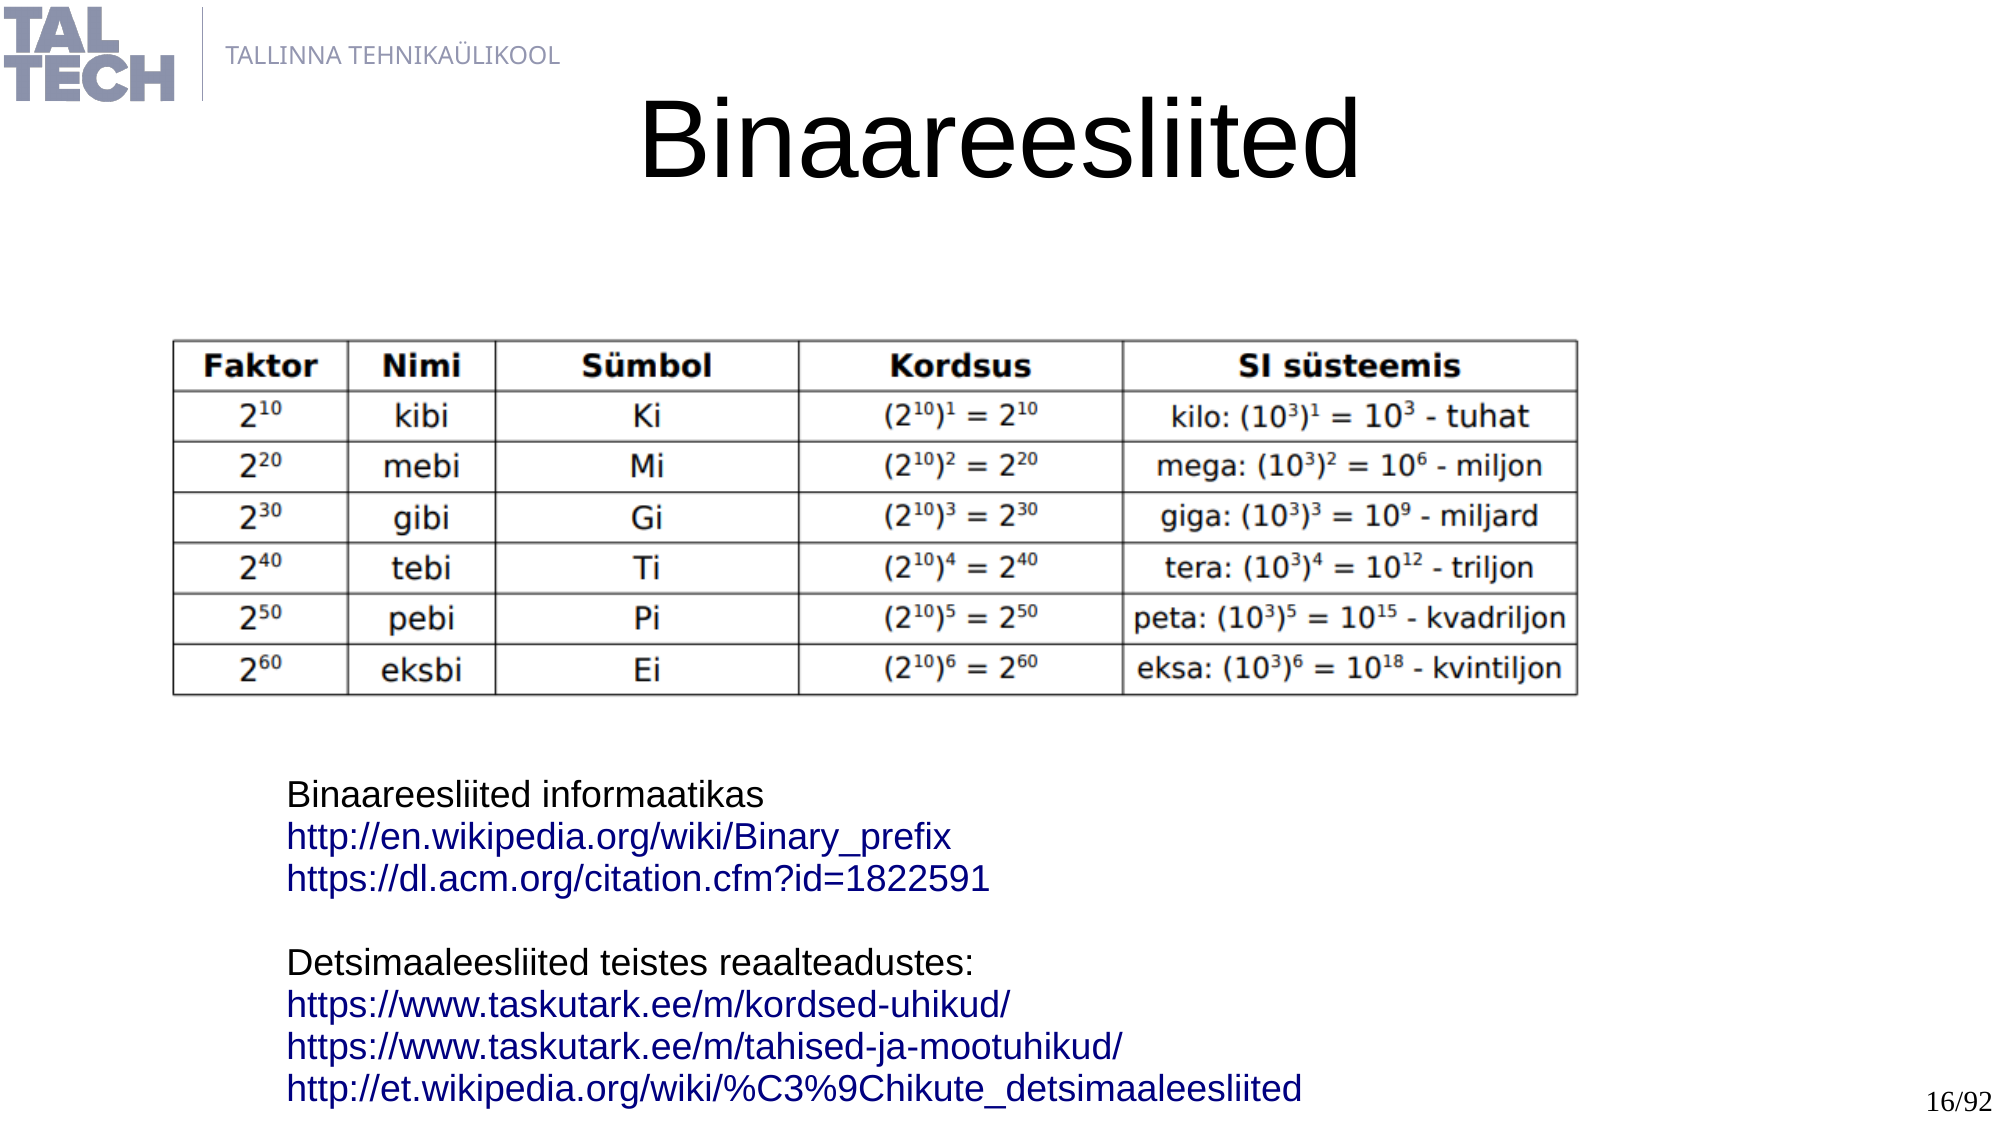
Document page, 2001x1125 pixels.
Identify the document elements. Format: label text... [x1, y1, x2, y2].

title Binaareesliited [99, 44, 1901, 233]
picture [165, 330, 1591, 705]
picture [0, 0, 178, 107]
text_box Binaareesliited informaatikas http://en.wikipedia.org/wiki/Binary_prefix https://dl.acm.org/citation.cfm?id=1822591 Detsimaaleesliited teistes reaalteadustes: https://www.taskutark.ee/m/kordsed-uhikud/ https://www.taskutark.ee/m/tahised-ja-mootuhikud/ http://et.wikipedia.org/wiki/%C3%9Chikute_detsimaaleesliited [271, 766, 1359, 1117]
